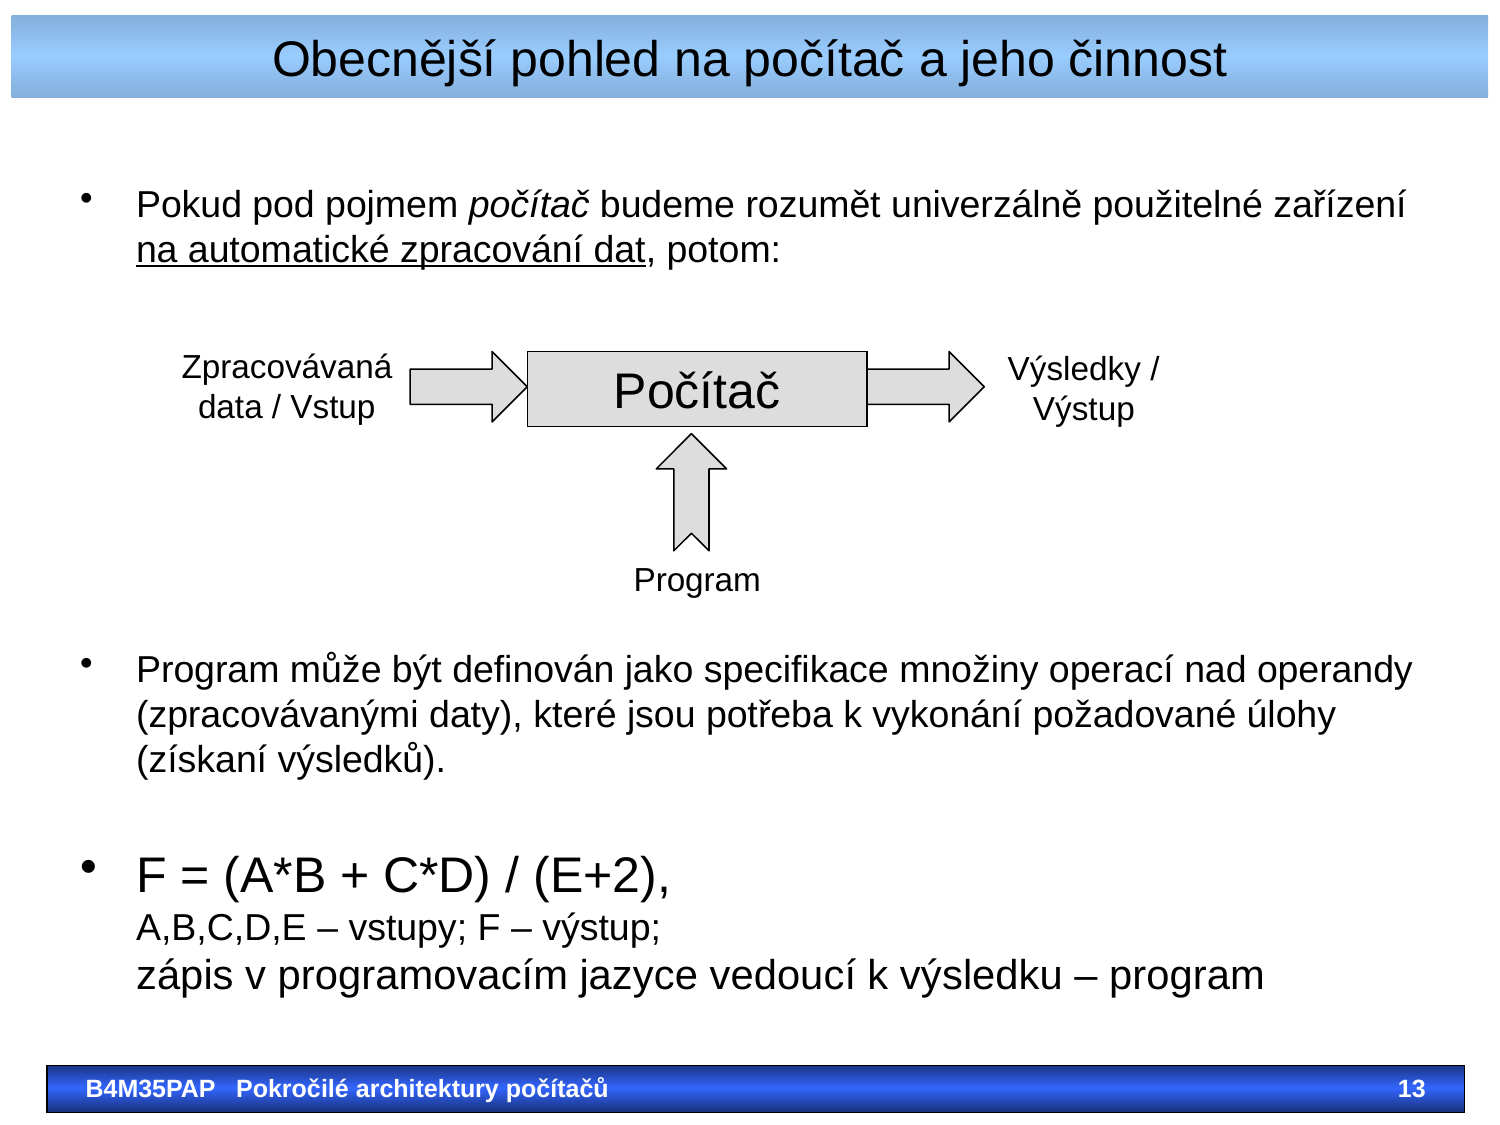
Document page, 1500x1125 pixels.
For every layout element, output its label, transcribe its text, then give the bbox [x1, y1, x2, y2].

text_box [867, 369, 949, 405]
footer B4M35PAP Pokročilé architektury počítačů [70, 1065, 1429, 1113]
list Pokud pod pojmem počítač budeme rozumět univerzálně použitelné zařízení na automatické zpracování dat, potom: Program může být definován jako specifikace množiny operací nad operandy (zpracovávanými daty), které jsou potřeba k vykonání požadované úlohy (získaní výsledků). F = (A*B + C*D) / (E+2), A,B,C,D,E – vstupy; F – výstup; zápis v programovacím jazyce vedoucí k výsledku – program [64, 172, 1465, 1000]
text_box [422, 351, 527, 422]
slide_number <number> [1346, 1065, 1441, 1112]
text_box Výsledky / Výstup [949, 339, 1219, 435]
text_box Počítač [527, 351, 868, 427]
text_box Program [562, 550, 832, 606]
text_box [656, 433, 727, 550]
title Obecnější pohled na počítač a jeho činnost [11, 15, 1489, 98]
text_box Zpracovávaná data / Vstup [152, 337, 422, 433]
